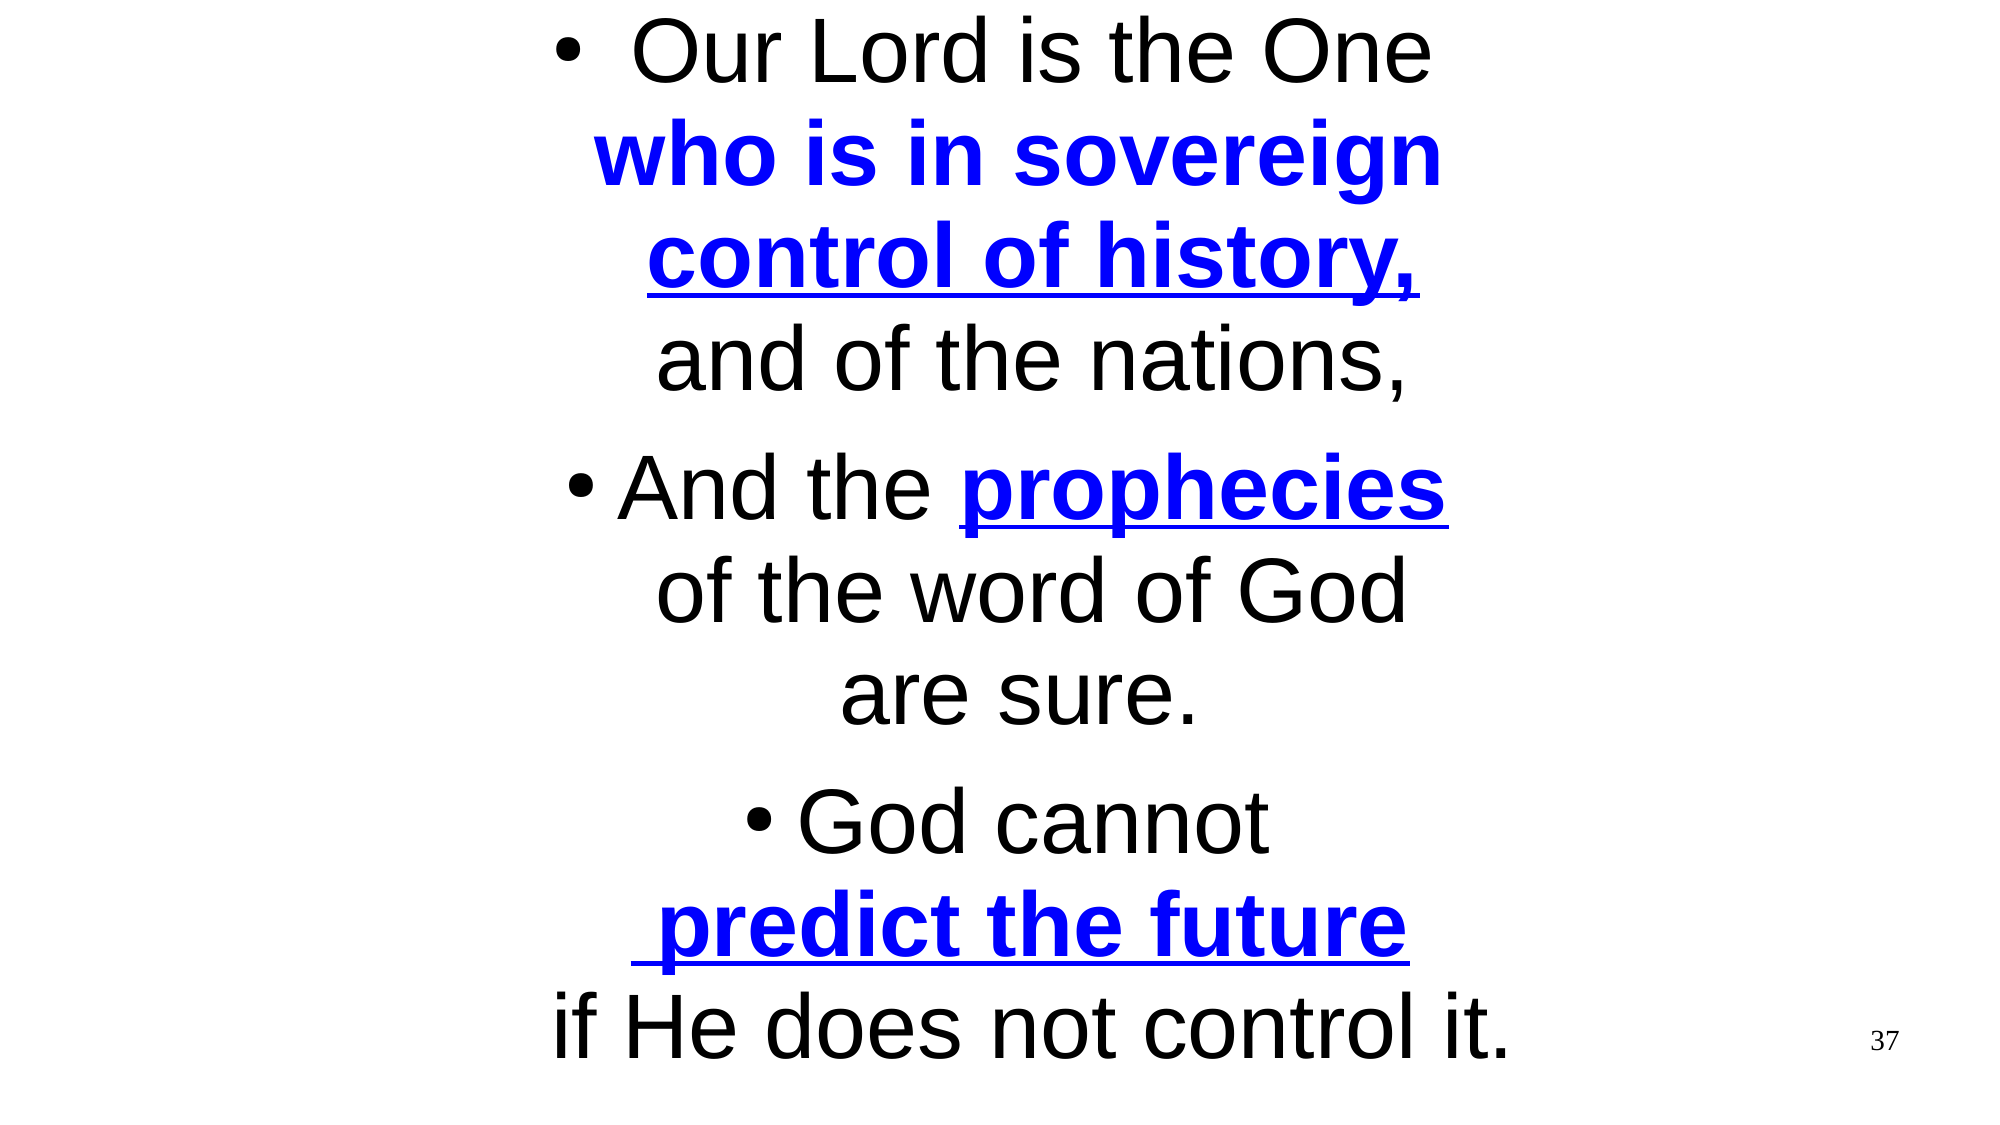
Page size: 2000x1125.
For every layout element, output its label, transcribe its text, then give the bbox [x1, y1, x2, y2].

list Our Lord is the One who is in sovereign control of history, and of the nations, And the prophecies of the word of God are sure. God cannot predict the future if He does not control it. [0, 0, 1996, 1123]
